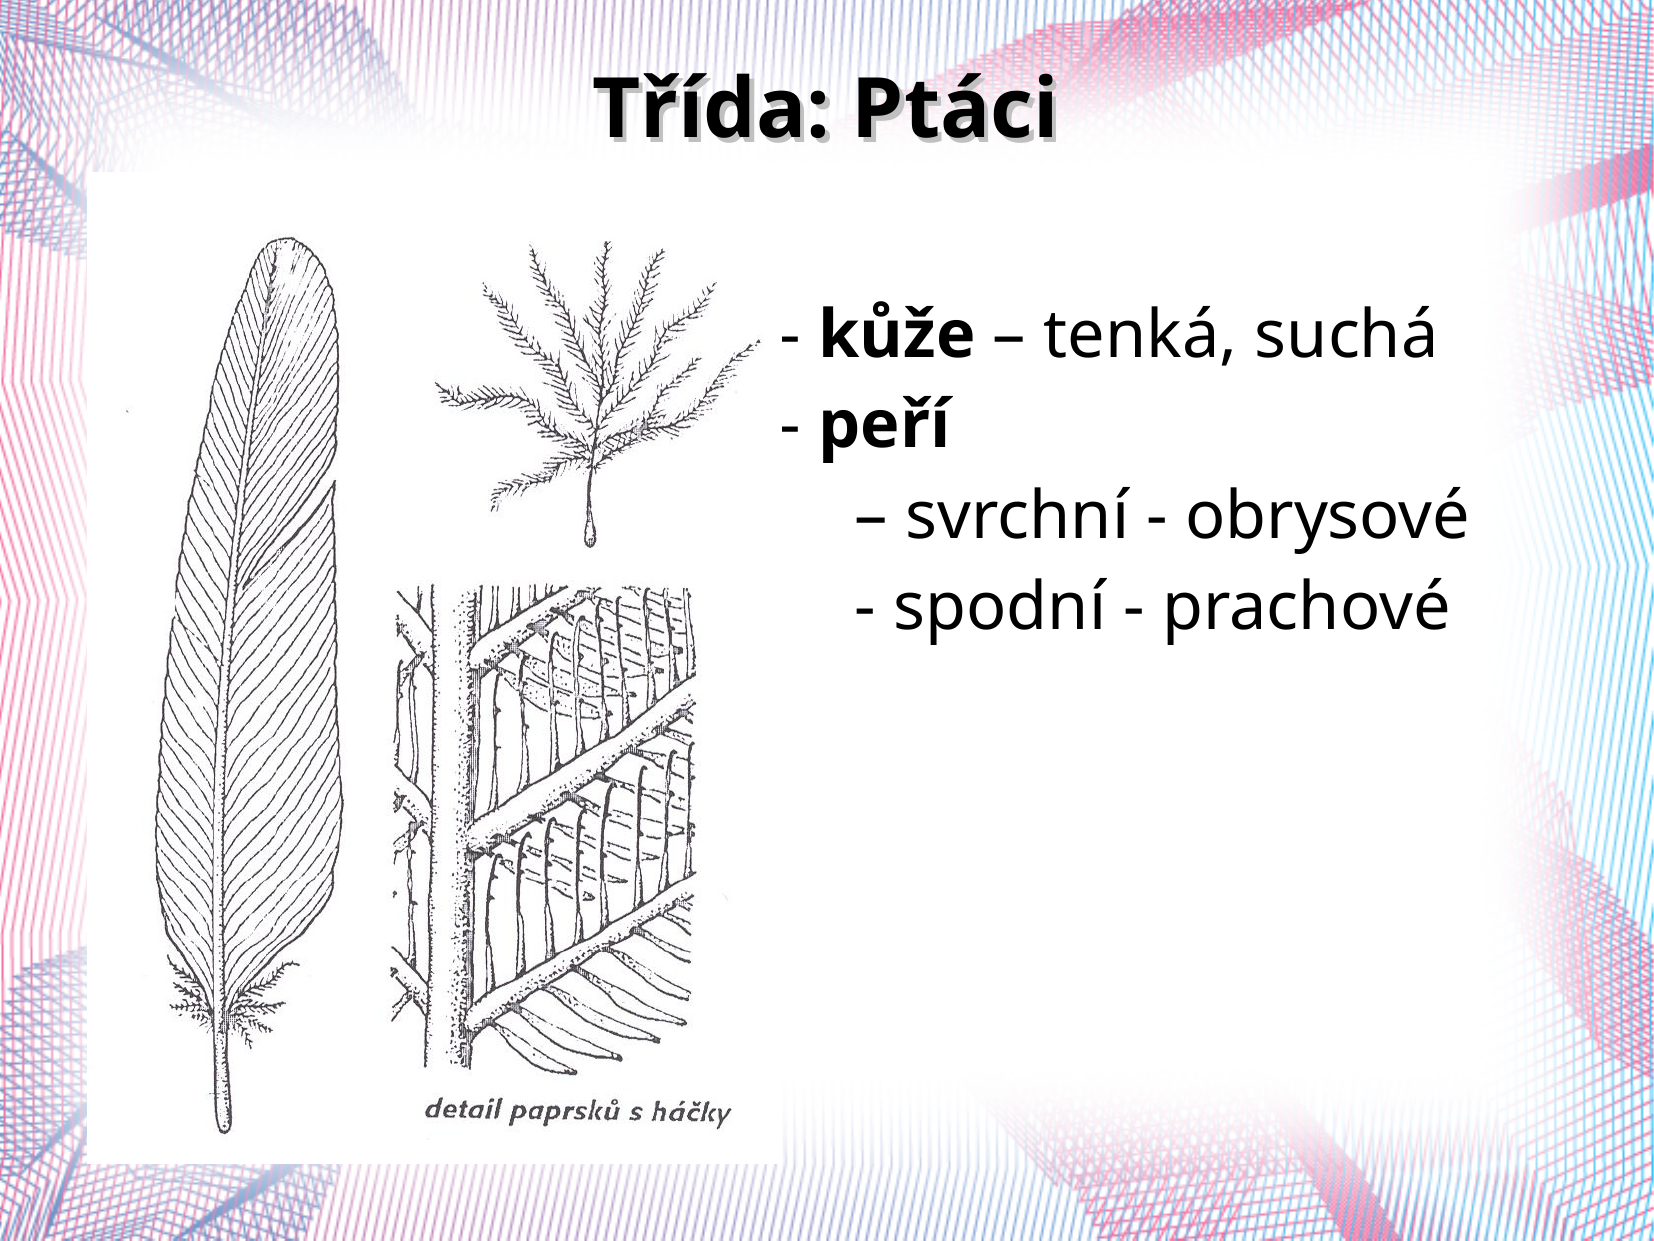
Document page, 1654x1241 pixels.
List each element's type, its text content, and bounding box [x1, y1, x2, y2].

text_box - kůže – tenká, suchá - peří – svrchní - obrysové – letky, rýdovací - spodní - prachové [782, 278, 1624, 759]
picture [87, 172, 782, 1164]
text_box Třída: Ptáci [11, 41, 1640, 173]
